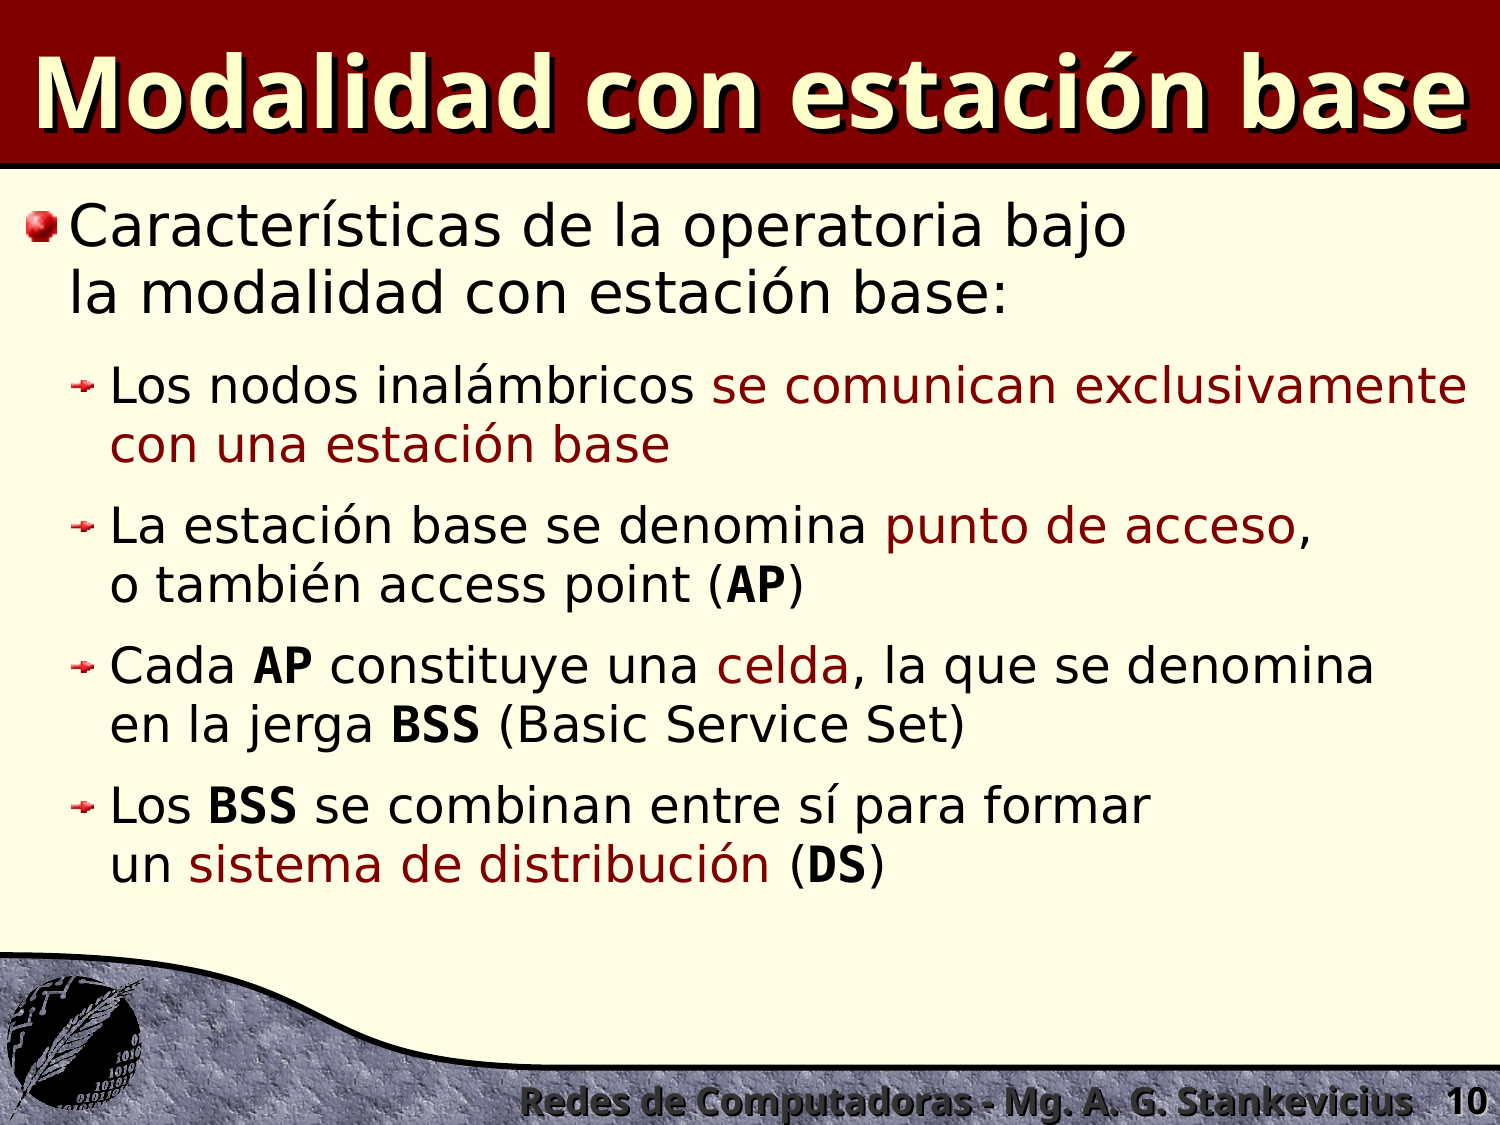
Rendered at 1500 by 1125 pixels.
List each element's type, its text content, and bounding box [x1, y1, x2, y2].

picture [1047, 1100, 1054, 1110]
picture [0, 959, 1500, 1125]
picture [790, 1100, 795, 1110]
title Modalidad con estación base [15, 5, 1485, 160]
list Características de la operatoria bajo la modalidad con estación base: Los nodos inalámbricos se comunican exclusivamente con una estación base La estación base se denomina punto de acceso, o también access point (AP) Cada AP constituye una celda, la que se denomina en la jerga BSS (Basic Service Set) Los BSS se combinan entre sí para formar un sistema de distribución (DS) [11, 192, 1486, 921]
